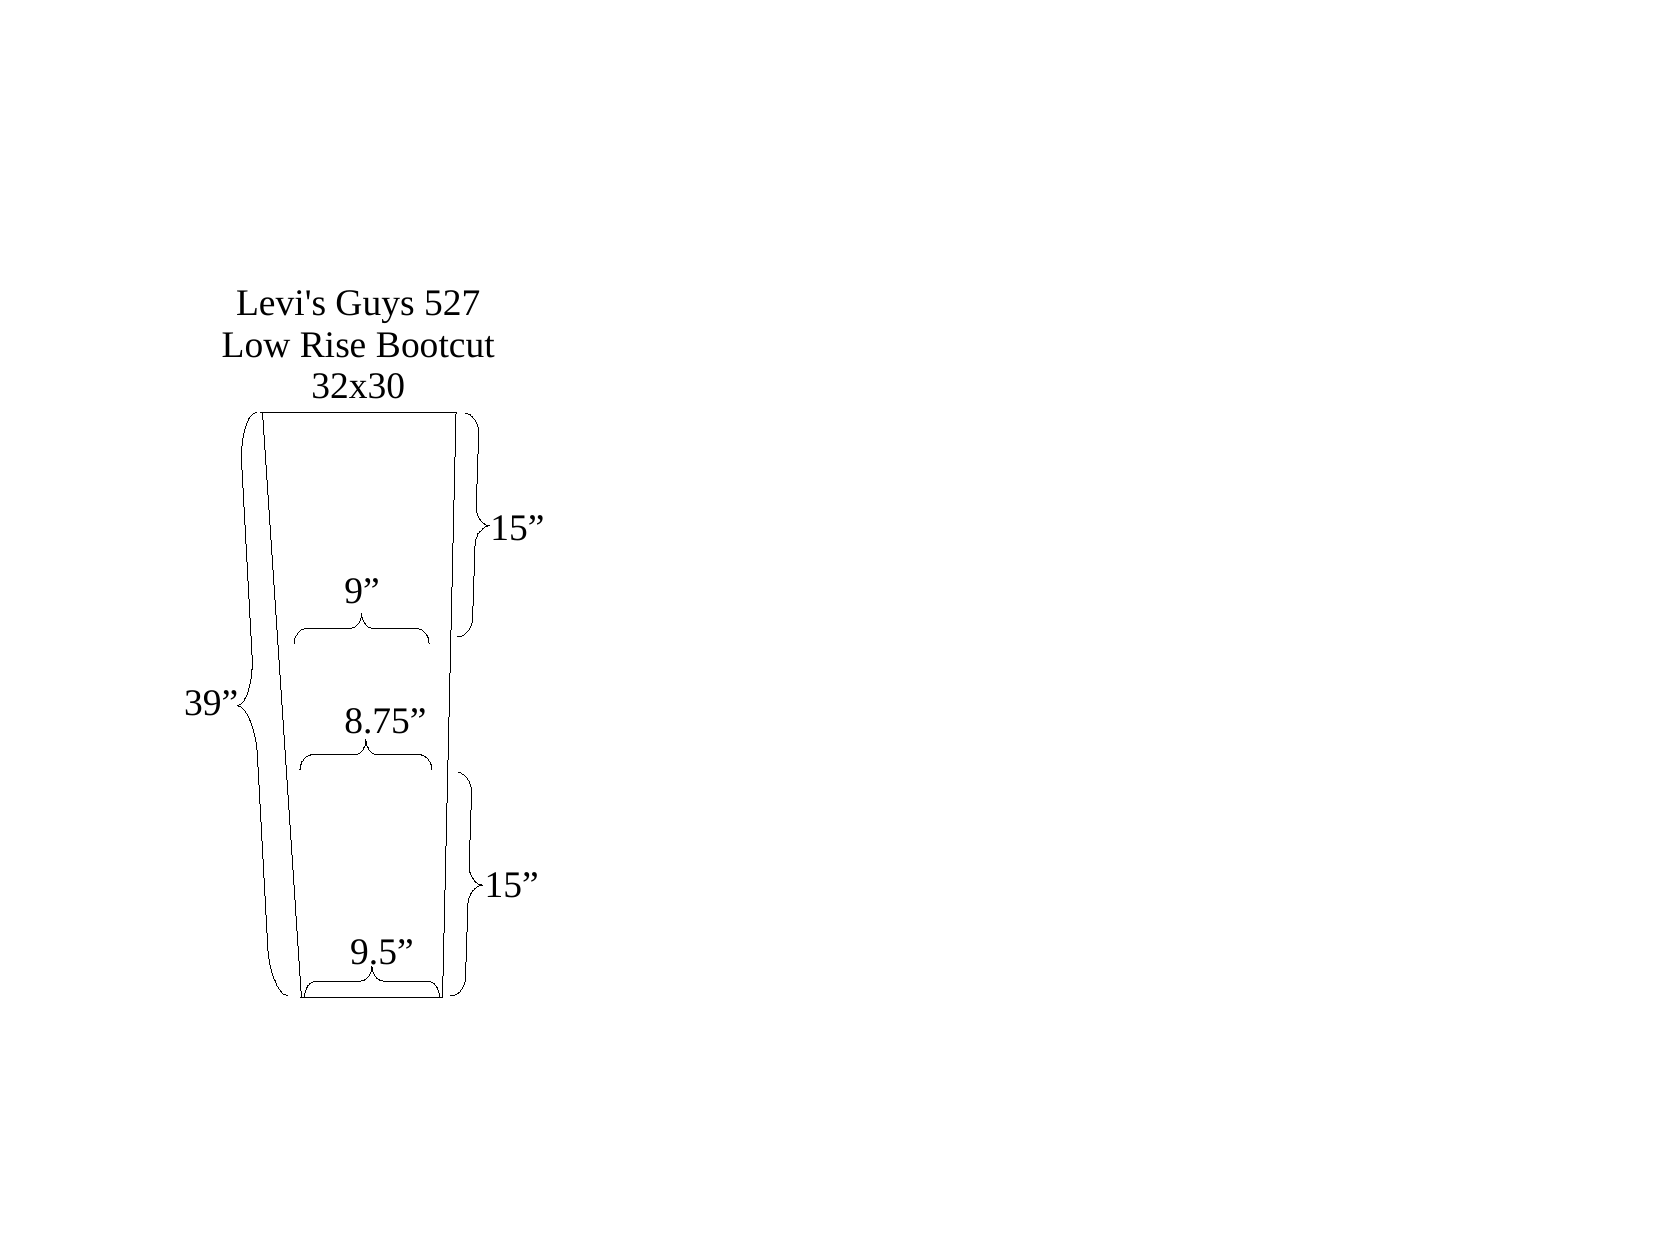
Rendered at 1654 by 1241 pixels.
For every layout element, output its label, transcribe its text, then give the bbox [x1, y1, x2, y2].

text_box 15” [475, 499, 626, 563]
text_box Levi's Guys 527 Low Rise Bootcut 32x30 [152, 274, 565, 418]
text_box 15” [469, 856, 620, 920]
text_box 8.75” [329, 693, 480, 756]
text_box 9” [329, 562, 480, 626]
text_box 9.5” [335, 923, 486, 987]
text_box 39” [169, 675, 320, 738]
